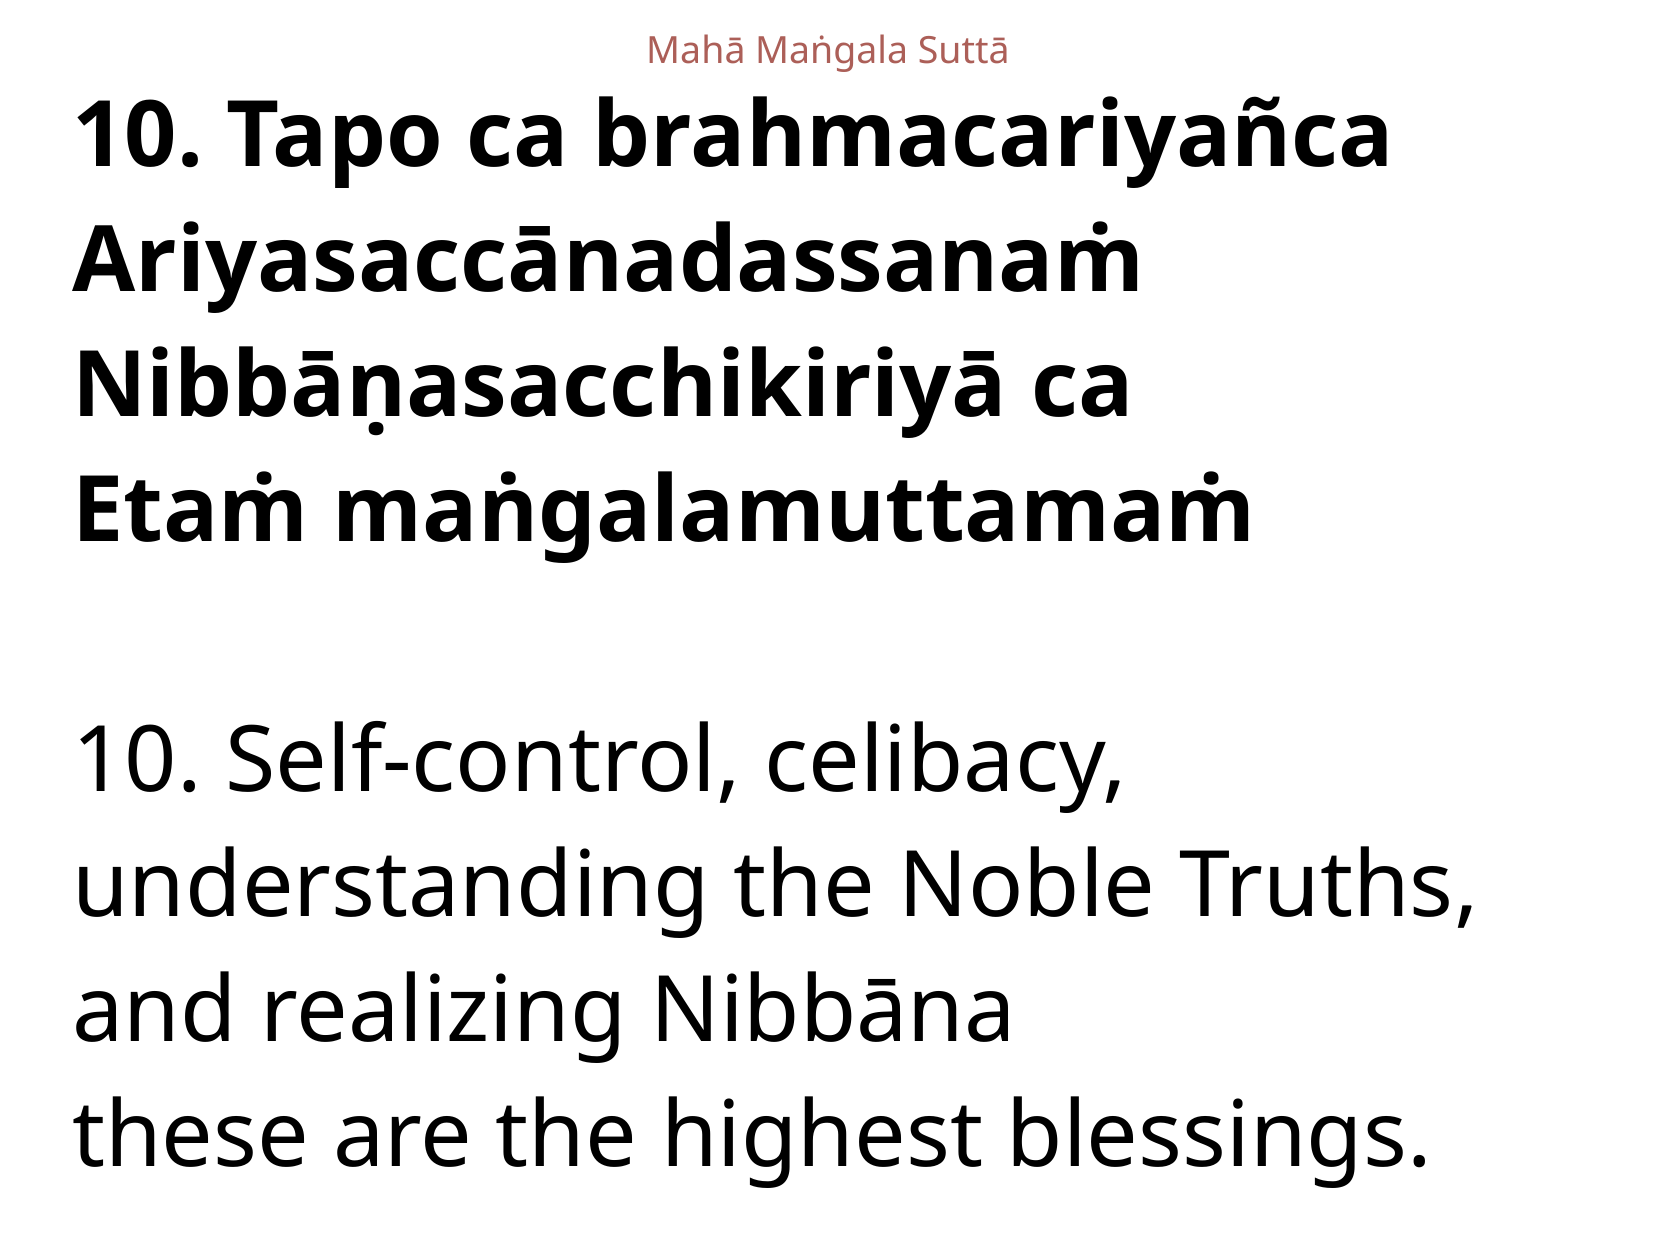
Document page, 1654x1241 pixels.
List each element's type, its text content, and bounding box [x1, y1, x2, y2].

text_box 10. Tapo ca brahmacariyañca Ariyasaccānadassanaṁ Nibbāṇasacchikiriyā ca Etaṁ maṅgalamuttamaṁ 10. Self-control, celibacy, understanding the Noble Truths, and realizing Nibbāna these are the highest blessings. [72, 97, 1631, 1203]
text_box Mahā Maṅgala Suttā [0, 16, 1653, 97]
